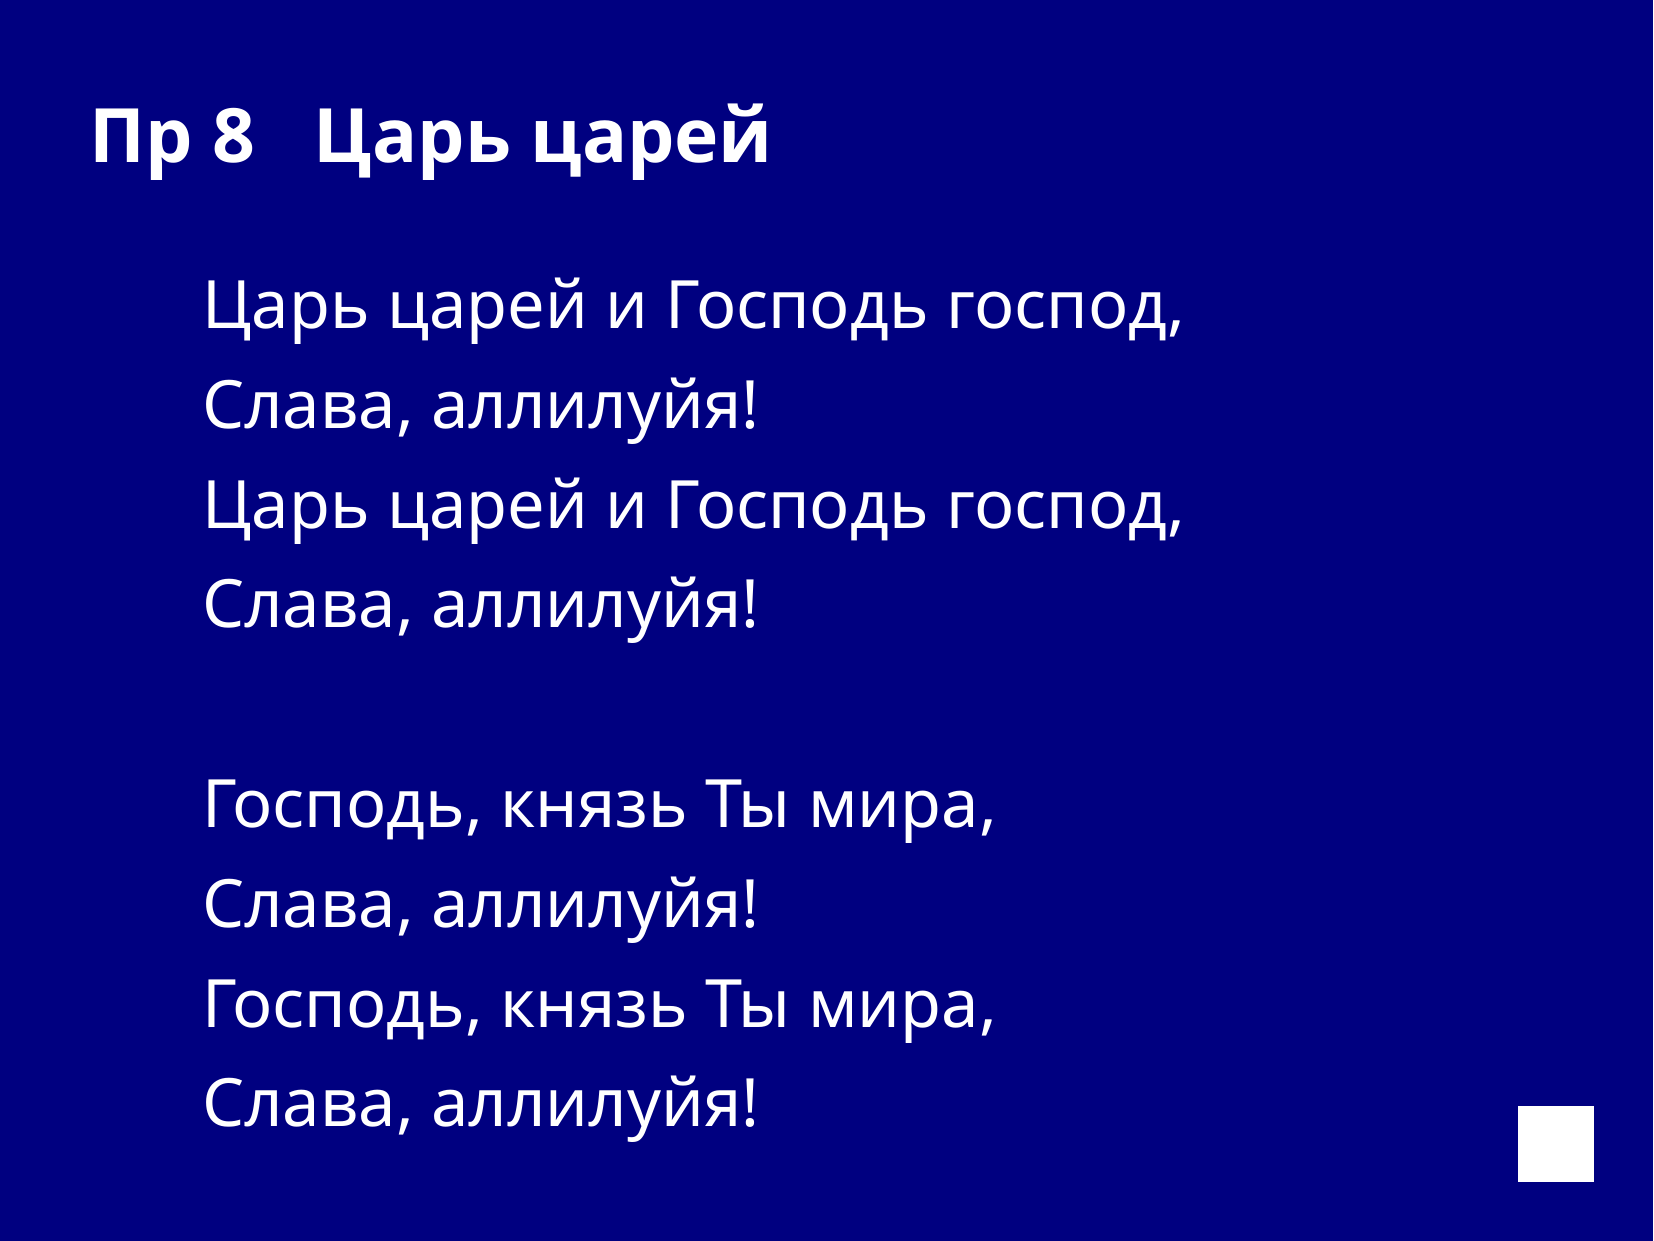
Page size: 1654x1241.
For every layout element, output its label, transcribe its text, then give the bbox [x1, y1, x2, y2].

text_box Пр 8 Царь царей [75, 75, 1576, 188]
text_box [1518, 1106, 1594, 1182]
text_box Царь царей и Господь господ, Слава, аллилуйя! Царь царей и Господь господ, Слава, аллилуйя! Господь, князь Ты мира, Слава, аллилуйя! Господь, князь Ты мира, Слава, аллилуйя! [75, 188, 1576, 1163]
